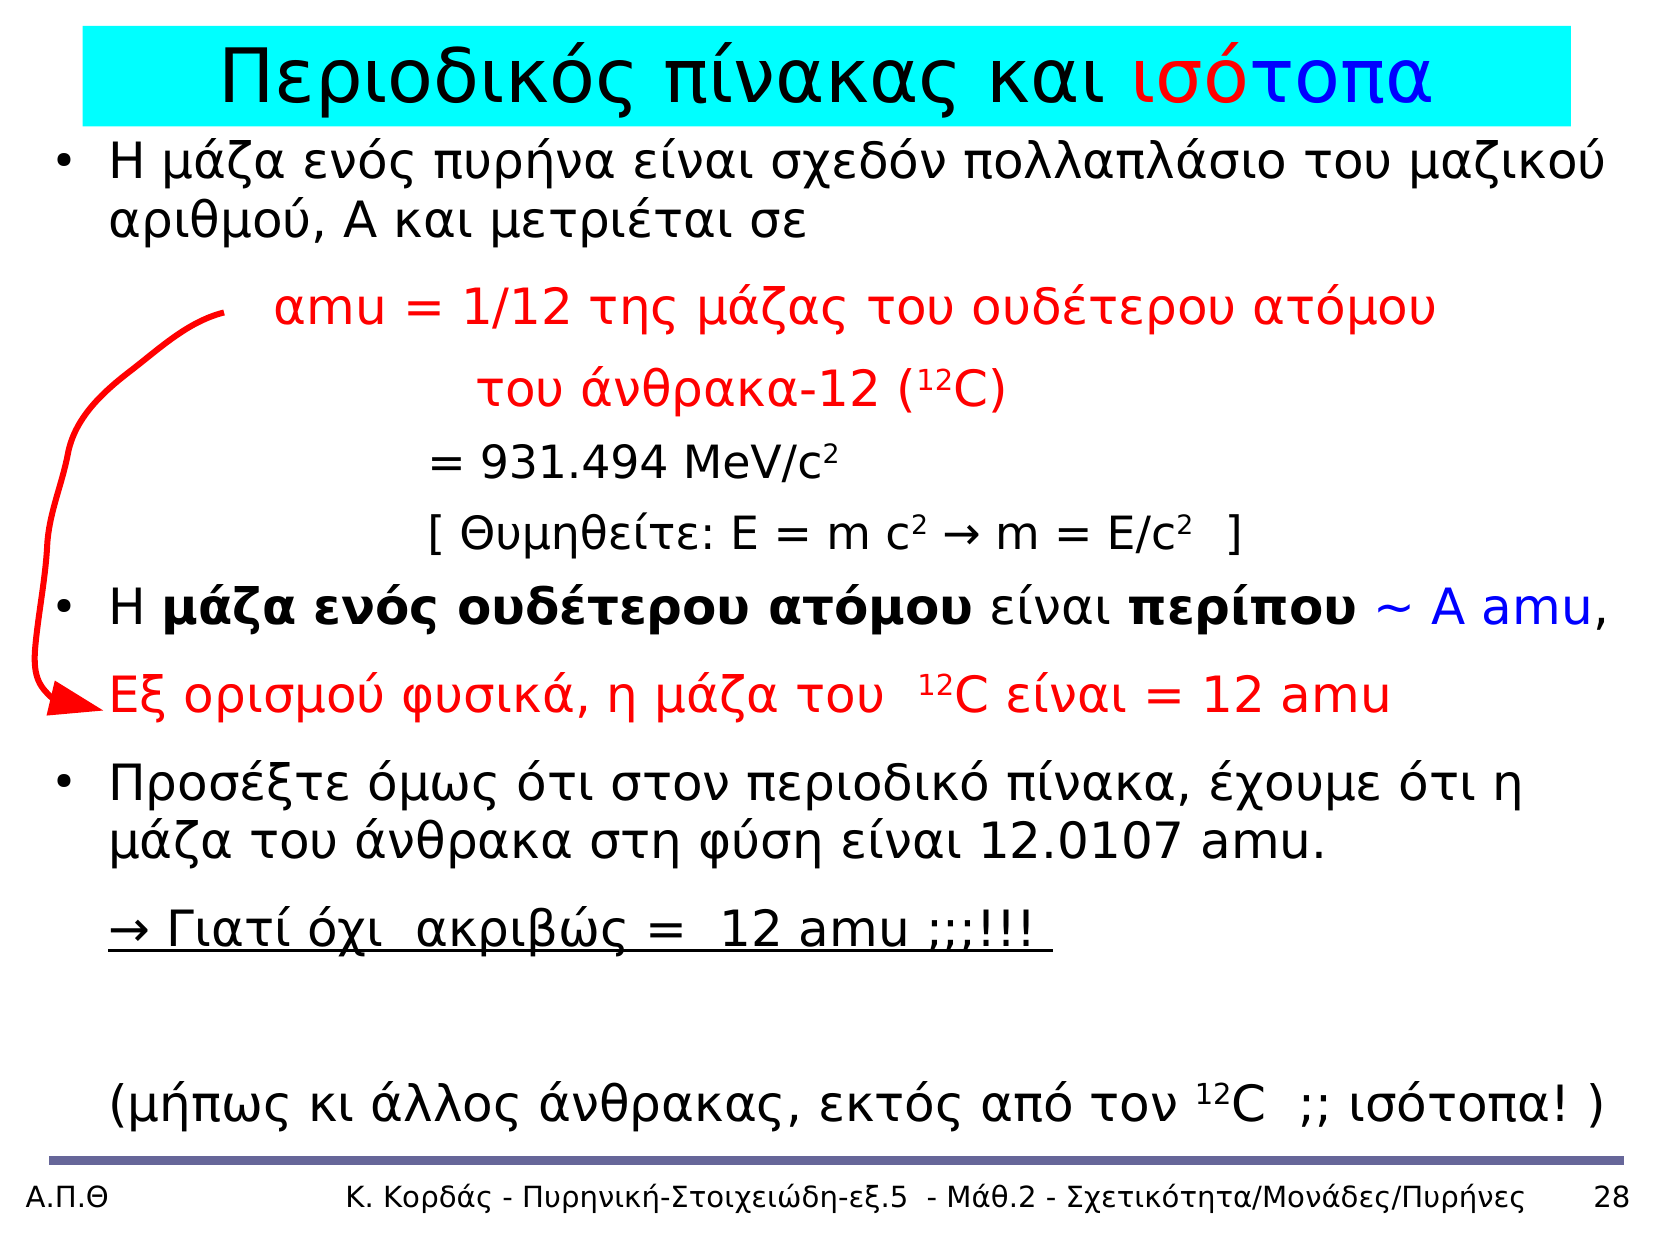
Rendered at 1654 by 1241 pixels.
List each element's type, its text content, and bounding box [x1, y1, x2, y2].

list Η μάζα ενός πυρήνα είναι σχεδόν πολλαπλάσιο του μαζικού αριθμού, Α και μετριέται σε αmu = 1/12 της μάζας του ουδέτερου ατόμου του άνθρακα-12 (12C) = 931.494 ΜeV/c2 [ Θυμηθείτε: Ε = m c2 → m = E/c2 ] H μάζα ενός ουδέτερου ατόμου είναι περίπου ~ Α amu, Εξ ορισμού φυσικά, η μάζα του 12C είναι = 12 amu Προσέξτε όμως ότι στον περιοδικό πίνακα, έχουμε ότι η μάζα του άνθρακα στη φύση είναι 12.0107 amu. → Γιατί όχι ακριβώς = 12 amu ;;;!!! (μήπως κι άλλος άνθρακας, εκτός από τον 12C ;; ισότοπα! ) [37, 132, 1613, 1232]
title Περιοδικός πίνακας και ισότοπα [82, 25, 1571, 127]
